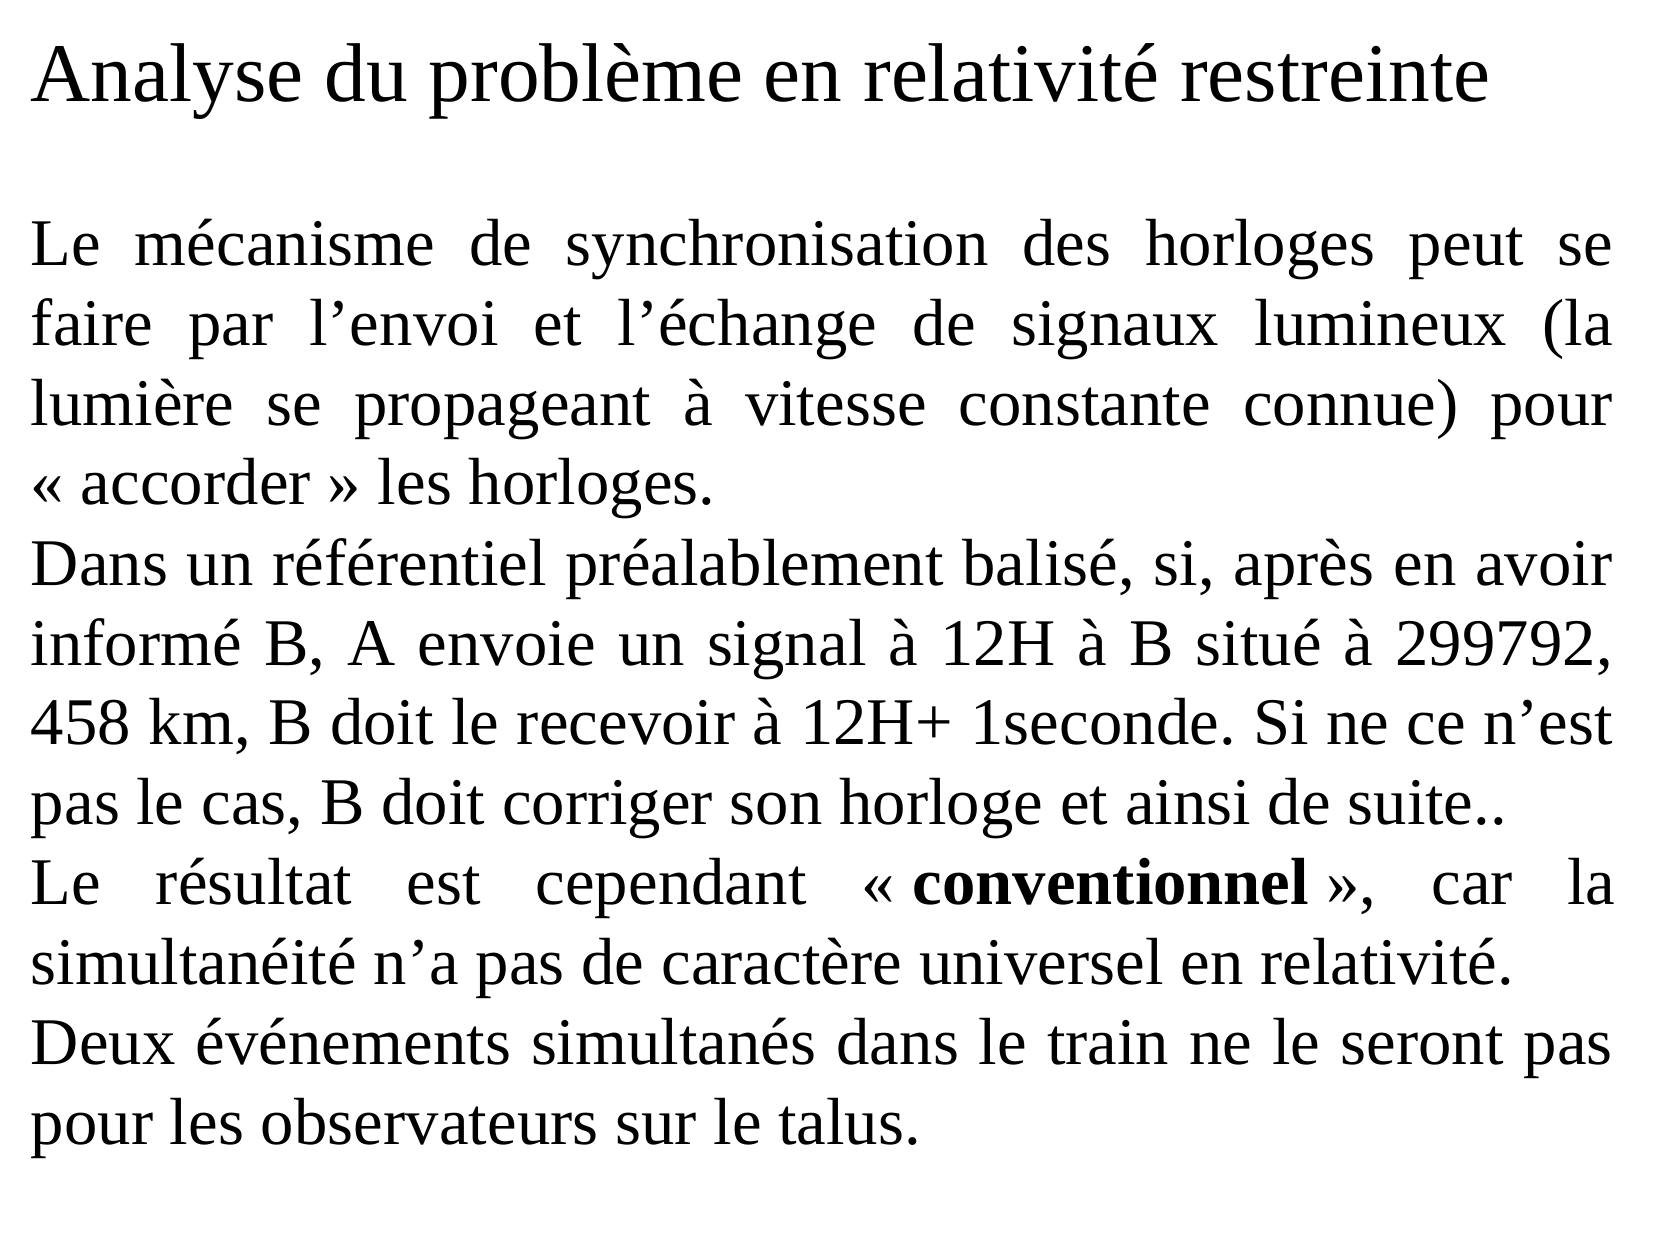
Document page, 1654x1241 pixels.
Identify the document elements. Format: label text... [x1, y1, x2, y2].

text_box Analyse du problème en relativité restreinte Le mécanisme de synchronisation des horloges peut se faire par l’envoi et l’échange de signaux lumineux (la lumière se propageant à vitesse constante connue) pour « accorder » les horloges. Dans un référentiel préalablement balisé, si, après en avoir informé B, A envoie un signal à 12H à B situé à 299792, 458 km, B doit le recevoir à 12H+ 1seconde. Si ne ce n’est pas le cas, B doit corriger son horloge et ainsi de suite.. Le résultat est cependant « conventionnel », car la simultanéité n’a pas de caractère universel en relativité. Deux événements simultanés dans le train ne le seront pas pour les observateurs sur le talus. [15, 11, 1632, 1241]
